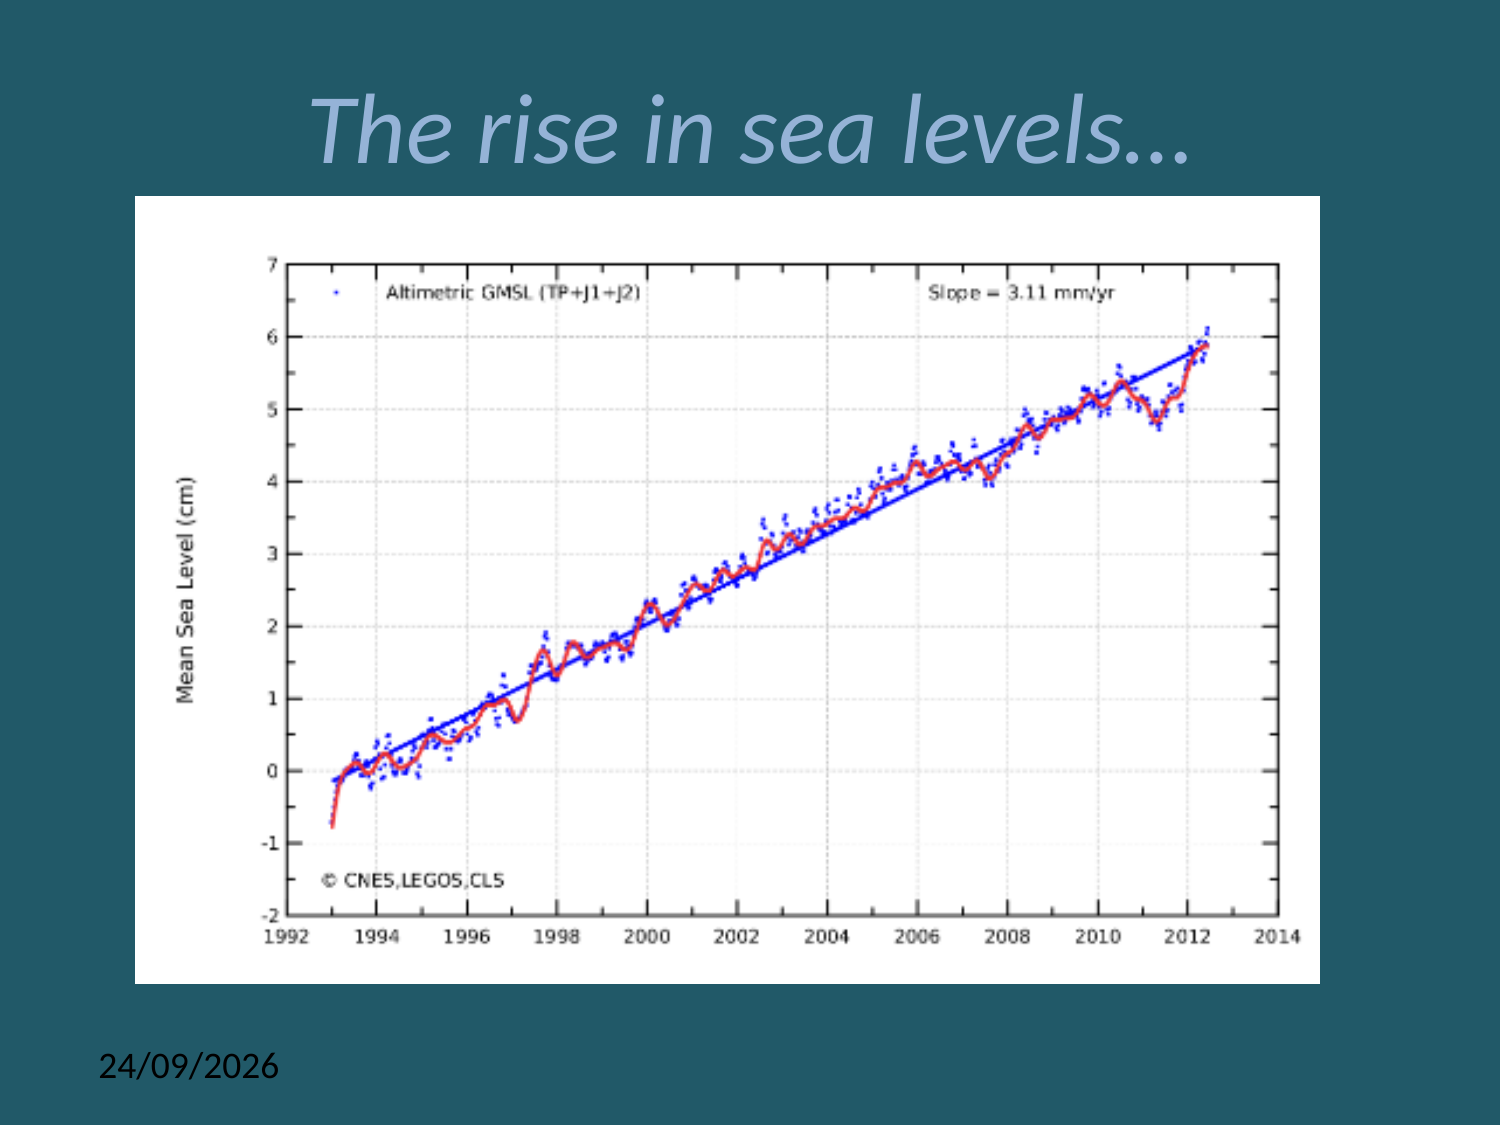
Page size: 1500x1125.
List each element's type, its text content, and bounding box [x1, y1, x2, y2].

picture [135, 196, 1320, 984]
title The rise in sea levels… [75, 45, 1425, 233]
